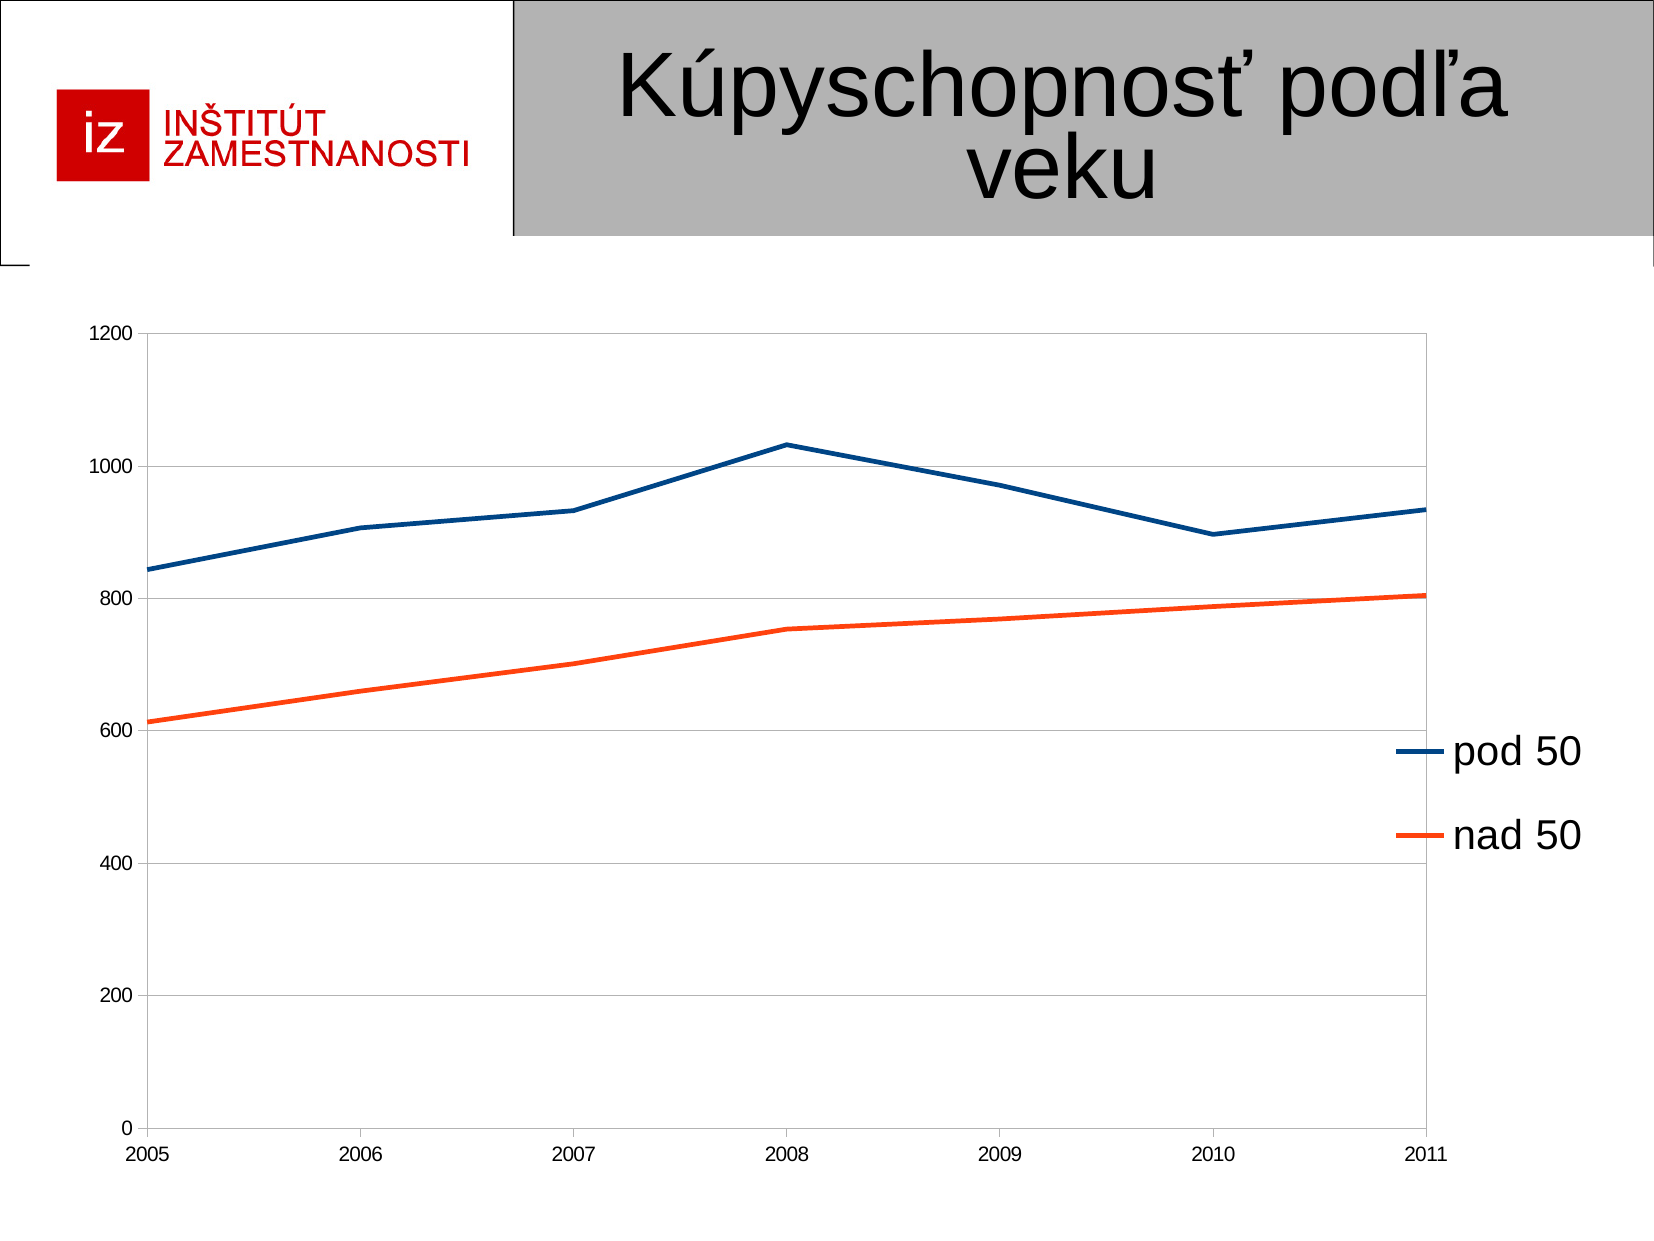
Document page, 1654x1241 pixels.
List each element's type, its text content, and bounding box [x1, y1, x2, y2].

title Kúpyschopnosť podľa veku [561, 29, 1565, 236]
picture [5, 8, 512, 257]
chart [29, 236, 1654, 1211]
